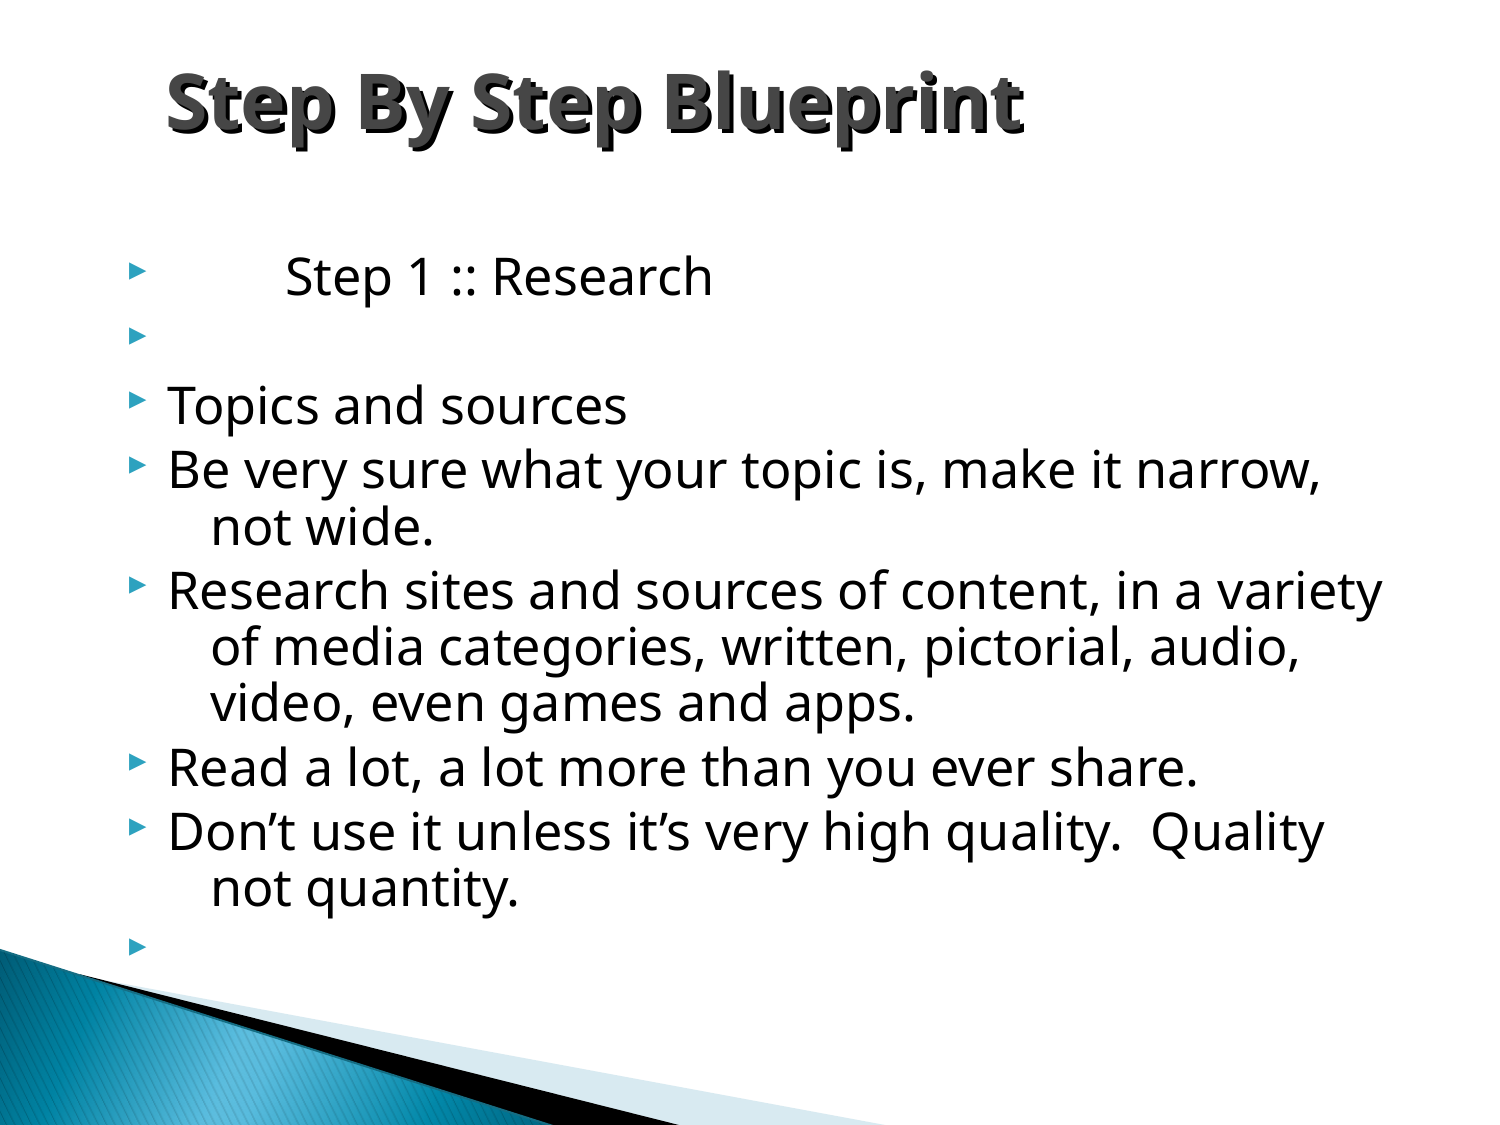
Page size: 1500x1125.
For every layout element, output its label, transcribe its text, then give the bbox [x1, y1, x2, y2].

title Step By Step Blueprint [75, 45, 1426, 233]
list Step 1 :: Research Topics and sources Be very sure what your topic is, make it narrow, not wide. Research sites and sources of content, in a variety of media categories, written, pictorial, audio, video, even games and apps. Read a lot, a lot more than you ever share. Don’t use it unless it’s very high quality. Quality not quantity. [75, 243, 1426, 986]
